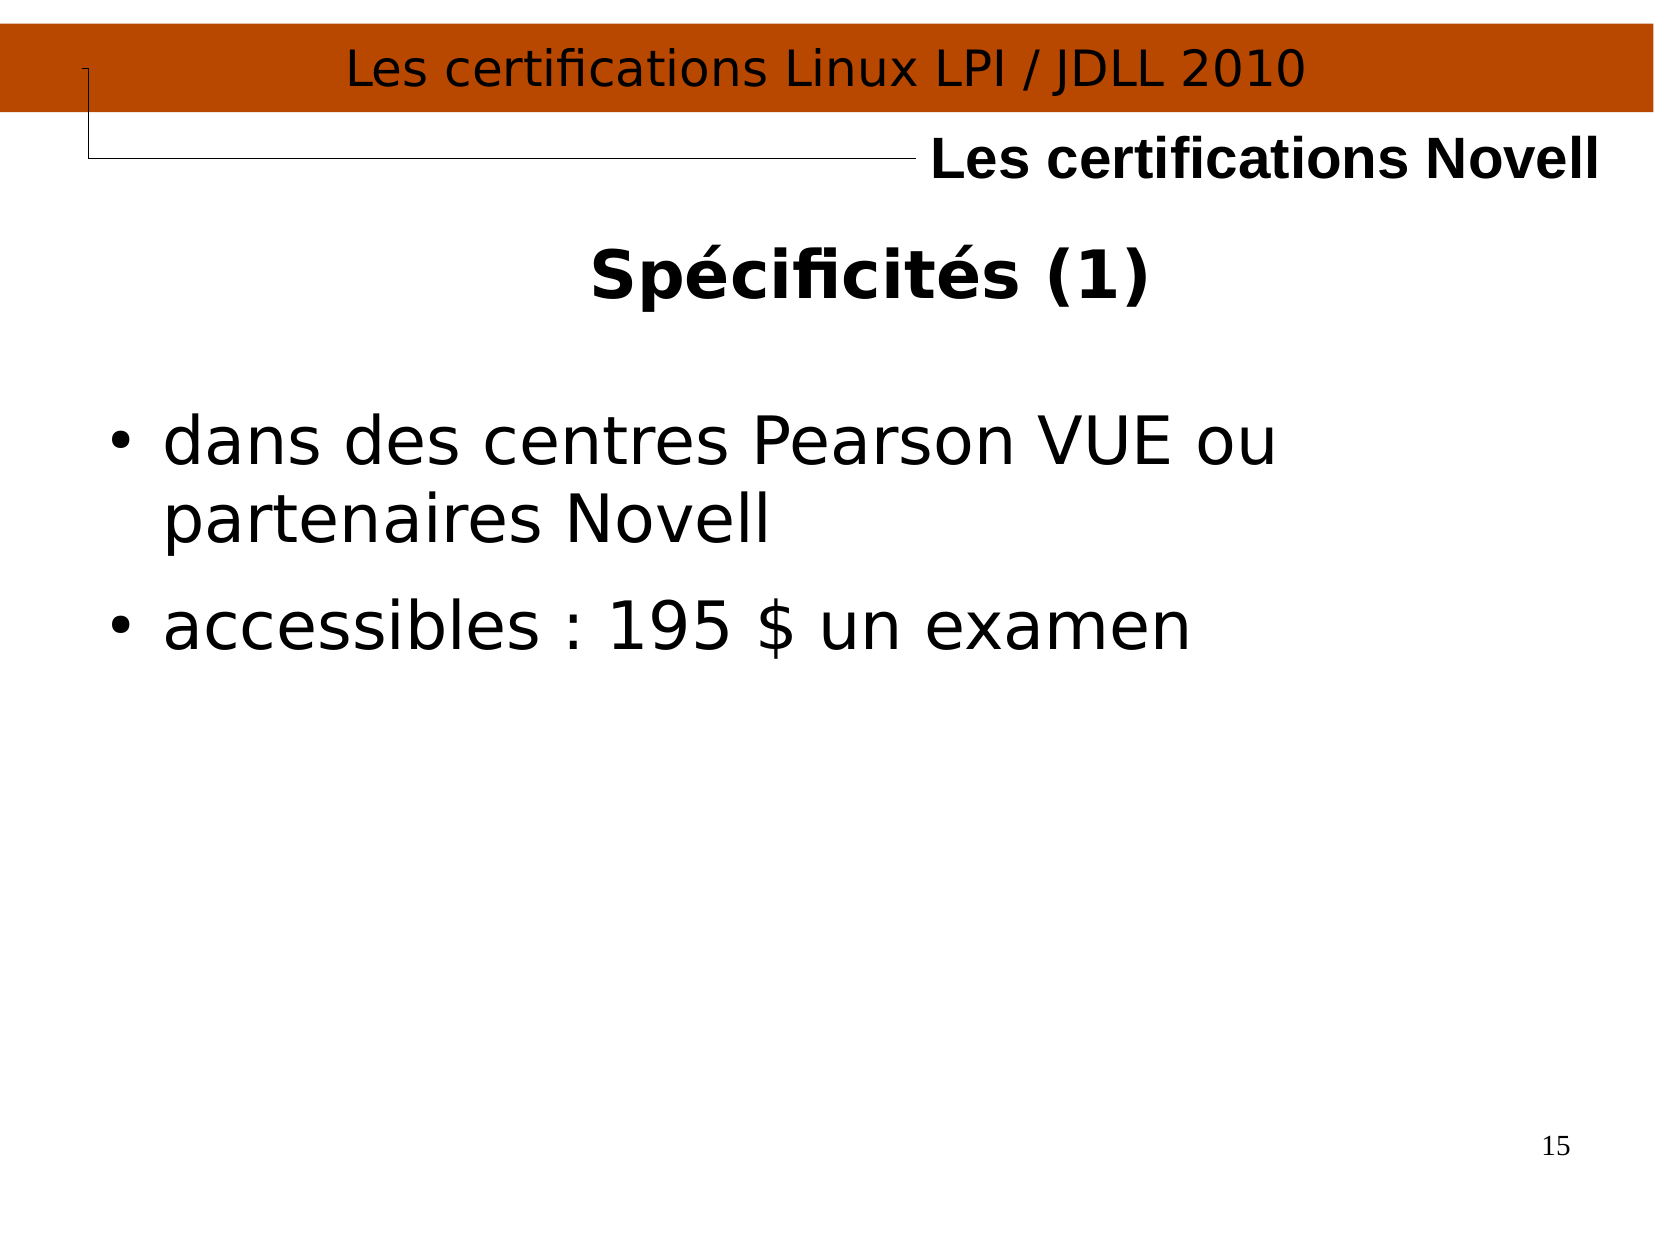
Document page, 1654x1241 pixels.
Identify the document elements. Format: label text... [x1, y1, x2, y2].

text_box Les certifications Novell [915, 118, 1654, 198]
title Les certifications Linux LPI / JDLL 2010 [82, 39, 1571, 99]
text_box [0, 23, 1654, 113]
list Spécificités (1) dans des centres Pearson VUE ou partenaires Novell accessibles : 195 $ un examen [91, 236, 1580, 1047]
